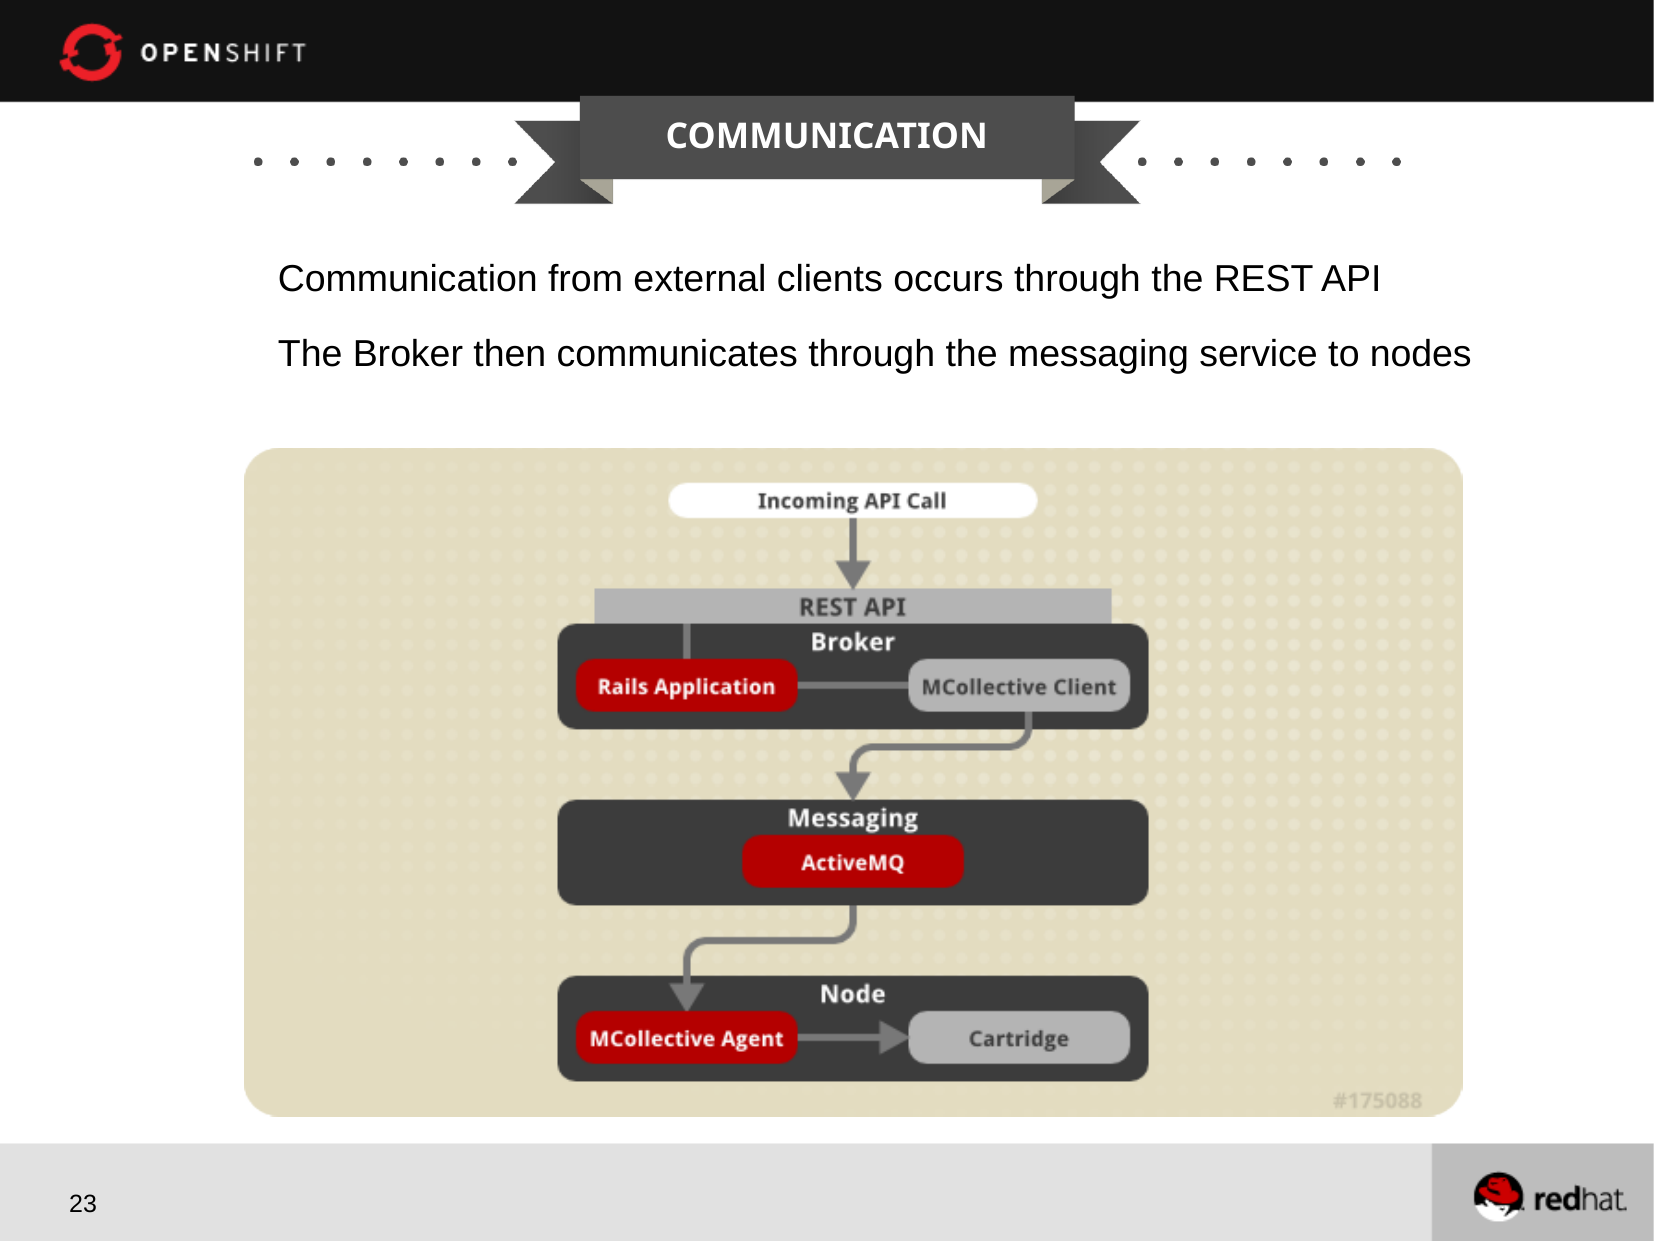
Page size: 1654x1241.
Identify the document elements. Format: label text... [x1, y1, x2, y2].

picture [0, 0, 1654, 1241]
text_box Communication from external clients occurs through the REST API The Broker then communicates through the messaging service to nodes [250, 250, 1489, 383]
text_box COMMUNICATION [581, 105, 1073, 163]
